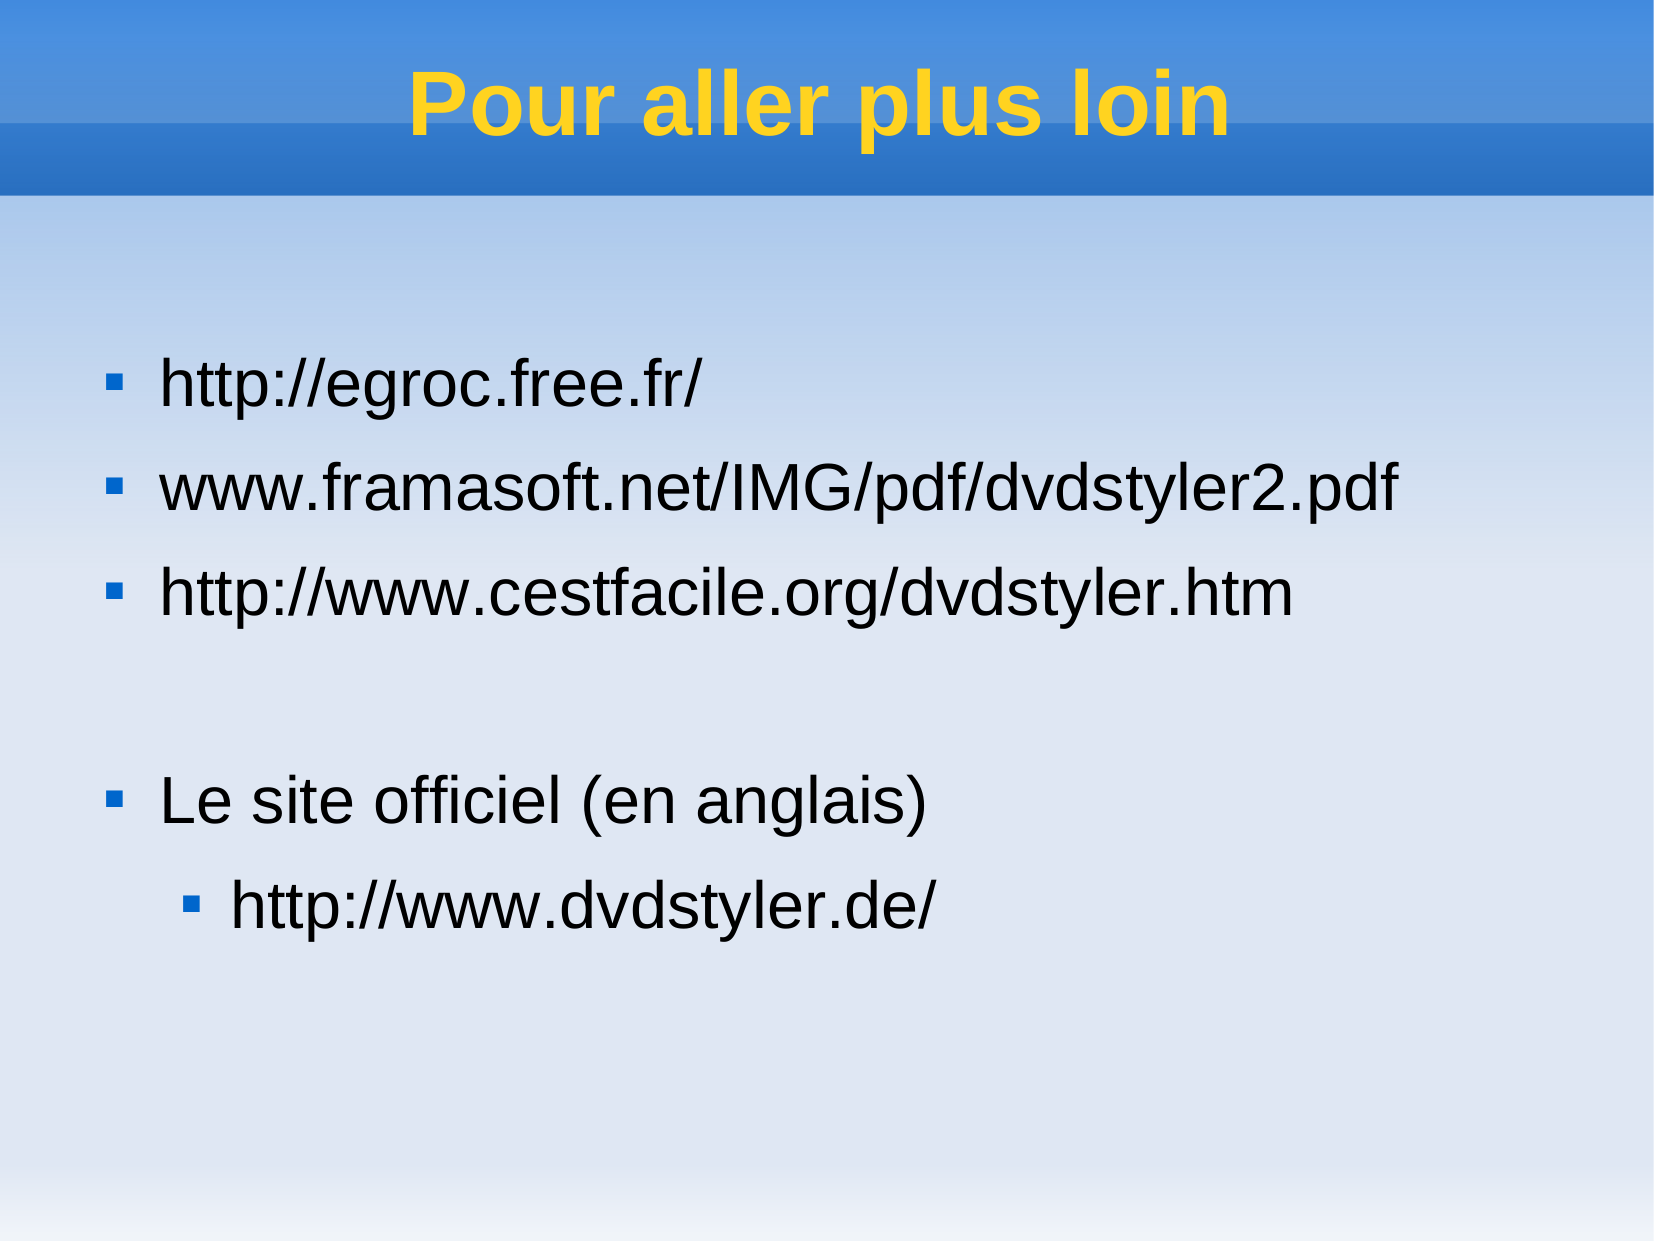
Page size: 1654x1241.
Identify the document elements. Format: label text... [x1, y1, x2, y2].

list http://egroc.free.fr/ www.framasoft.net/IMG/pdf/dvdstyler2.pdf http://www.cestfacile.org/dvdstyler.htm Le site officiel (en anglais) http://www.dvdstyler.de/ [88, 288, 1577, 1093]
picture [0, 0, 1654, 1241]
title Pour aller plus loin [76, 0, 1565, 208]
